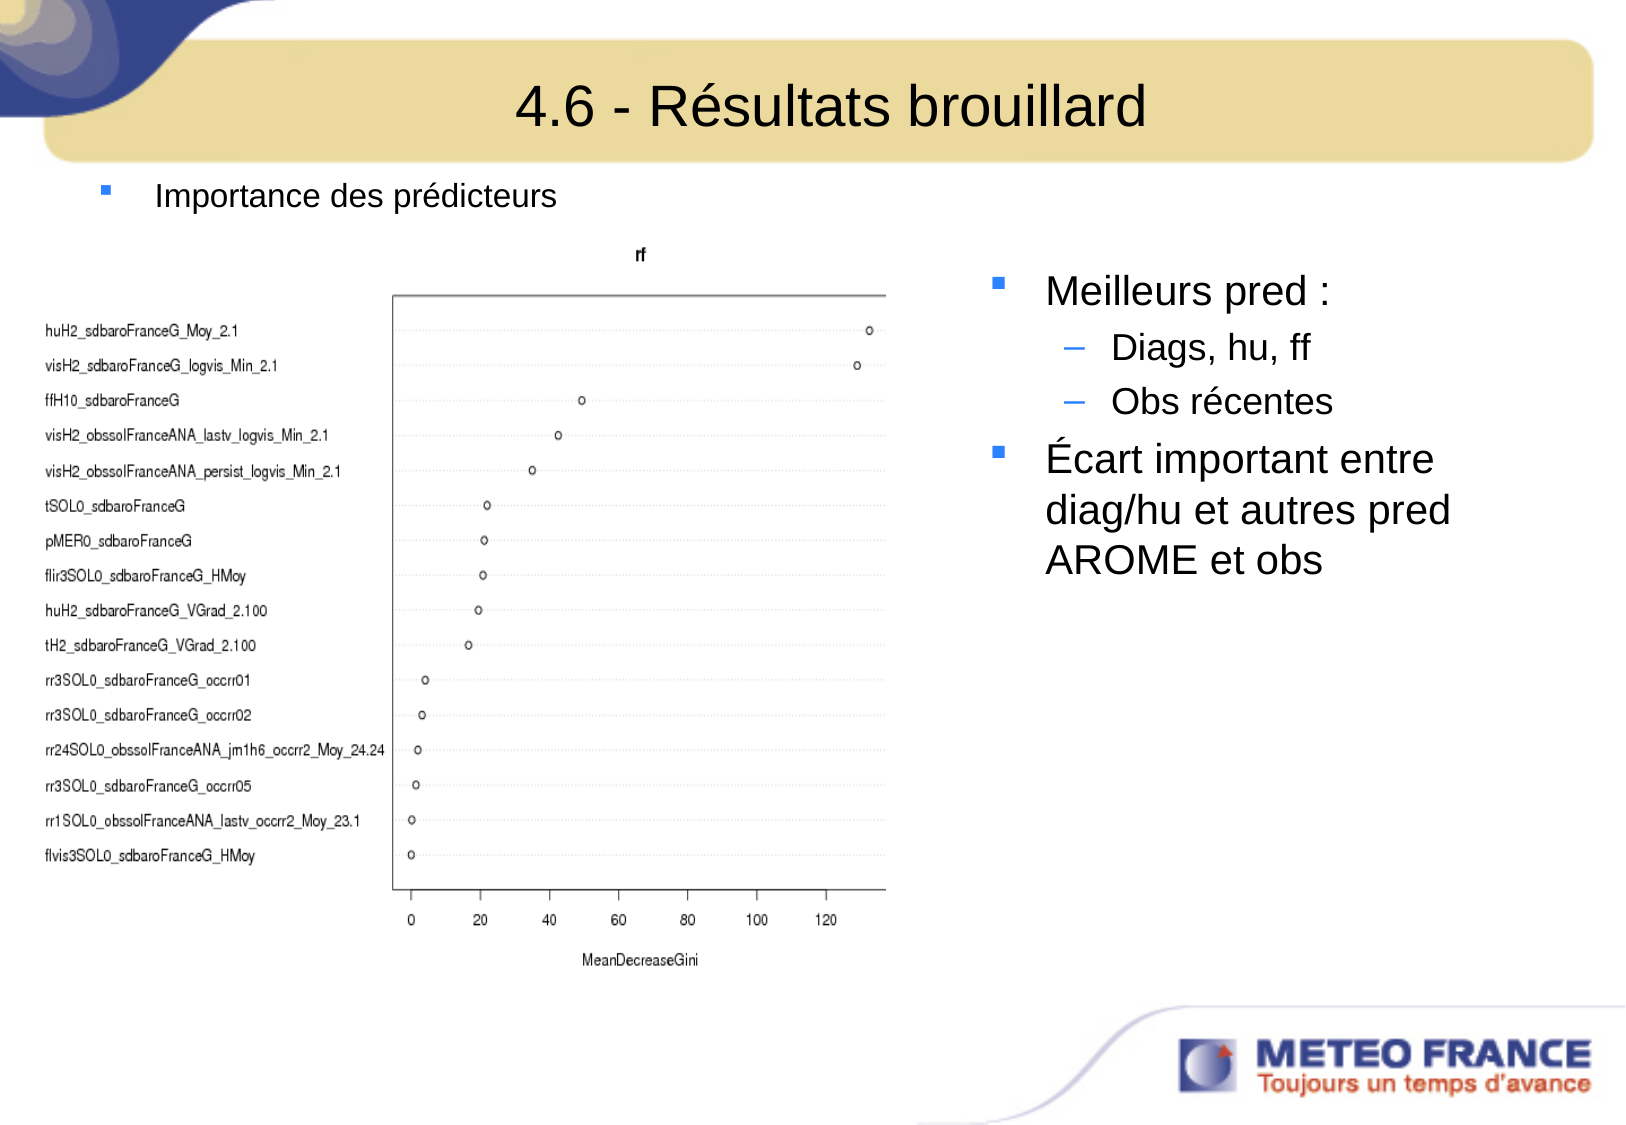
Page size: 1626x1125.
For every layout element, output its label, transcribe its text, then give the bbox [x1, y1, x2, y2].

title 4.6 - Résultats brouillard [185, 44, 1479, 162]
picture [0, 0, 1626, 1125]
list Meilleurs pred : Diags, hu, ff Obs récentes Écart important entre diag/hu et autres pred AROME et obs [974, 255, 1595, 975]
list Importance des prédicteurs [83, 166, 1542, 237]
